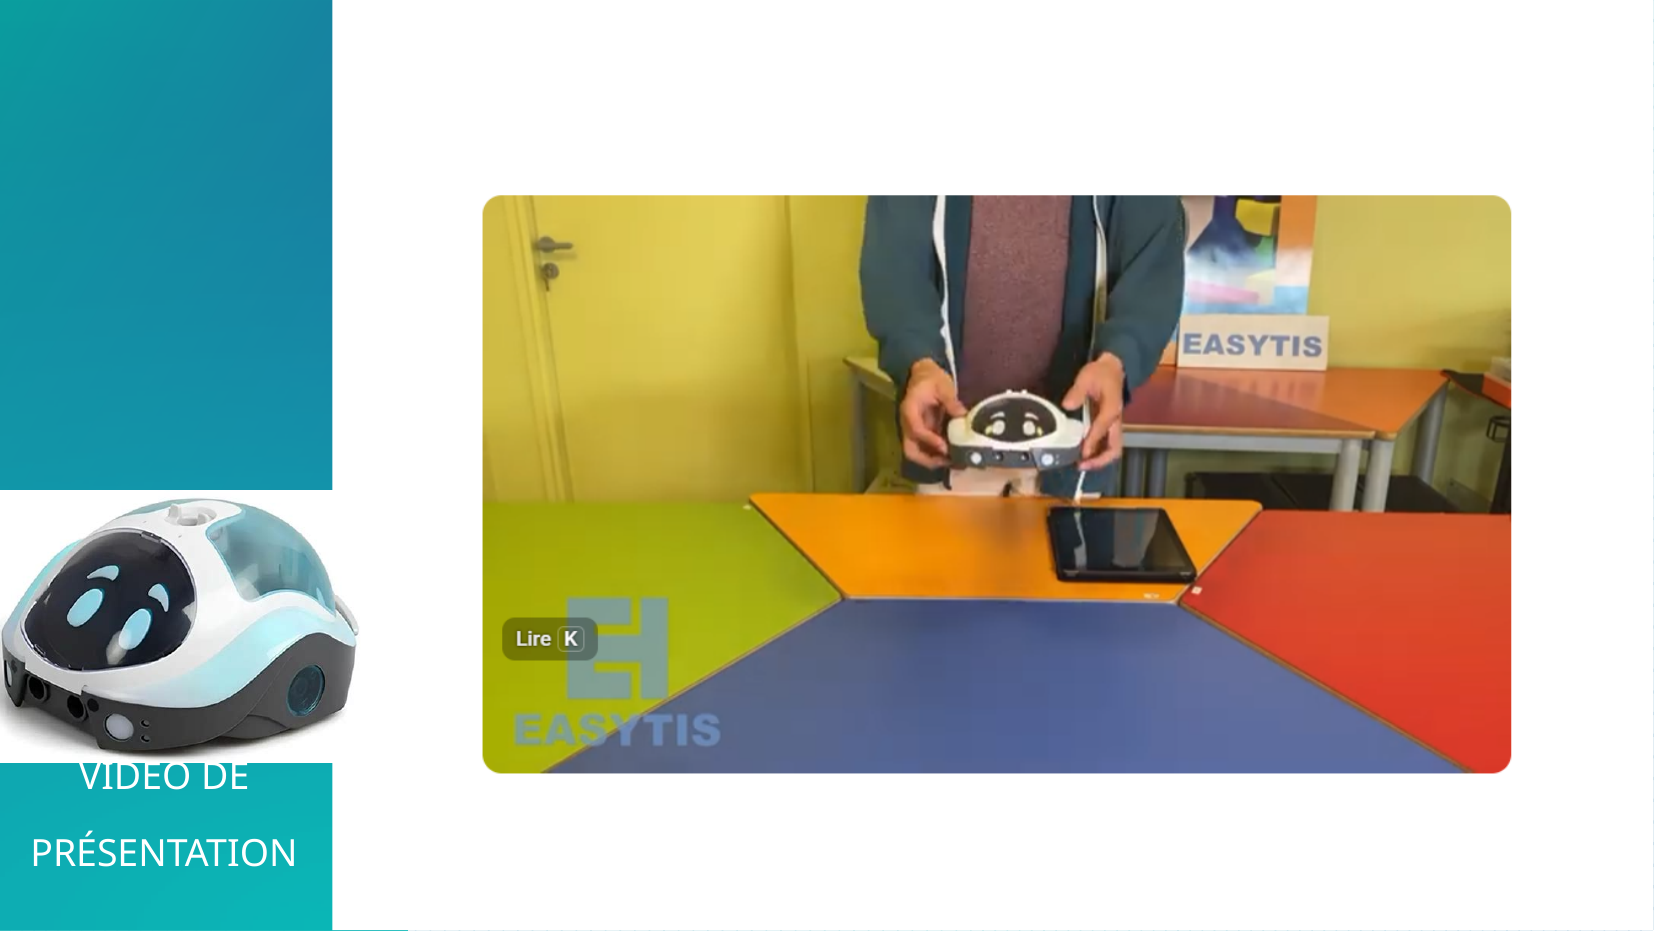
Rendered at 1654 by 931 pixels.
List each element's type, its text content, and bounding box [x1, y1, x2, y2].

text_box VIDÉO DE PRÉSENTATION [0, 763, 329, 885]
picture [478, 188, 1514, 776]
text_box [0, 0, 1654, 931]
picture [0, 490, 361, 763]
